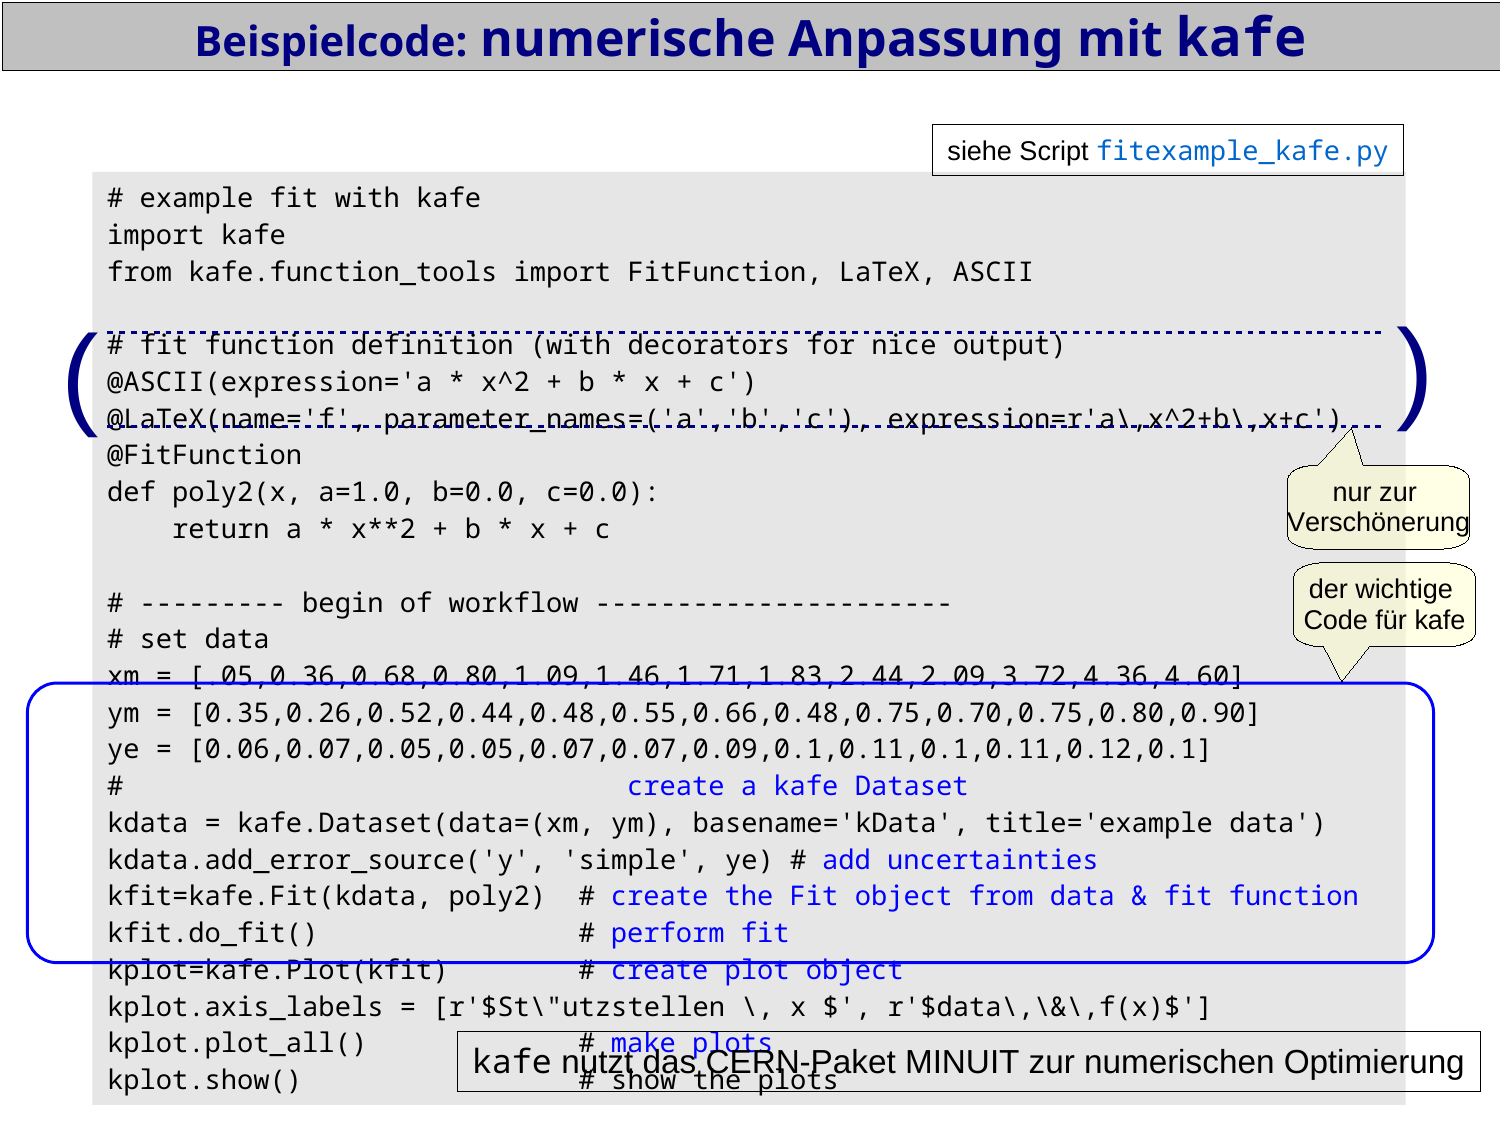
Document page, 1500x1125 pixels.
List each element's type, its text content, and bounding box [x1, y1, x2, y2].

text_box # example fit with kafe import kafe from kafe.function_tools import FitFunction, LaTeX, ASCII # fit function definition (with decorators for nice output) @ASCII(expression='a * x^2 + b * x + c') @LaTeX(name='f', parameter_names=('a','b','c'), expression=r'a\,x^2+b\,x+c') @FitFunction def poly2(x, a=1.0, b=0.0, c=0.0): return a * x**2 + b * x + c # --------- begin of workflow ---------------------- # set data xm = [.05,0.36,0.68,0.80,1.09,1.46,1.71,1.83,2.44,2.09,3.72,4.36,4.60] ym = [0.35,0.26,0.52,0.44,0.48,0.55,0.66,0.48,0.75,0.70,0.75,0.80,0.90] ye = [0.06,0.07,0.05,0.05,0.07,0.07,0.09,0.1,0.11,0.1,0.11,0.12,0.1] # create a kafe Dataset kdata = kafe.Dataset(data=(xm, ym), basename='kData', title='example data') kdata.add_error_source('y', 'simple', ye) # add uncertainties kfit=kafe.Fit(kdata, poly2) # create the Fit object from data & fit function kfit.do_fit() # perform fit kplot=kafe.Plot(kfit) # create plot object kplot.axis_labels = [r'$St\"utzstellen \, x $', r'$data\,\&\,f(x)$'] kplot.plot_all() # make plots kplot.show() # show the plots [92, 171, 1406, 681]
text_box ) [1381, 299, 1478, 454]
text_box # example fit with kafe import kafe from kafe.function_tools import FitFunction, LaTeX, ASCII # fit function definition (with decorators for nice output) @ASCII(expression='a * x^2 + b * x + c') @LaTeX(name='f', parameter_names=('a','b','c'), expression=r'a\,x^2+b\,x+c') @FitFunction def poly2(x, a=1.0, b=0.0, c=0.0): return a * x**2 + b * x + c # --------- begin of workflow ---------------------- # set data xm = [.05,0.36,0.68,0.80,1.09,1.46,1.71,1.83,2.44,2.09,3.72,4.36,4.60] ym = [0.35,0.26,0.52,0.44,0.48,0.55,0.66,0.48,0.75,0.70,0.75,0.80,0.90] ye = [0.06,0.07,0.05,0.05,0.07,0.07,0.09,0.1,0.11,0.1,0.11,0.12,0.1] # create a kafe Dataset kdata = kafe.Dataset(data=(xm, ym), basename='kData', title='example data') kdata.add_error_source('y', 'simple', ye) # add uncertainties kfit=kafe.Fit(kdata, poly2) # create the Fit object from data & fit function kfit.do_fit() # perform fit kplot=kafe.Plot(kfit) # create plot object kplot.axis_labels = [r'$St\"utzstellen \, x $', r'$data\,\&\,f(x)$'] kplot.plot_all() # make plots kplot.show() # show the plots [92, 685, 1406, 961]
text_box ( [46, 305, 143, 460]
title Beispielcode: numerische Anpassung mit kafe [110, 0, 1392, 77]
text_box siehe Script fitexample_kafe.py [932, 124, 1404, 171]
text_box der wichtige Code für kafe [1293, 562, 1476, 682]
text_box nur zur Verschönerung [1287, 427, 1470, 550]
text_box kafe nutzt das CERN-Paket MINUIT zur numerischen Optimierung [457, 1031, 1481, 1085]
